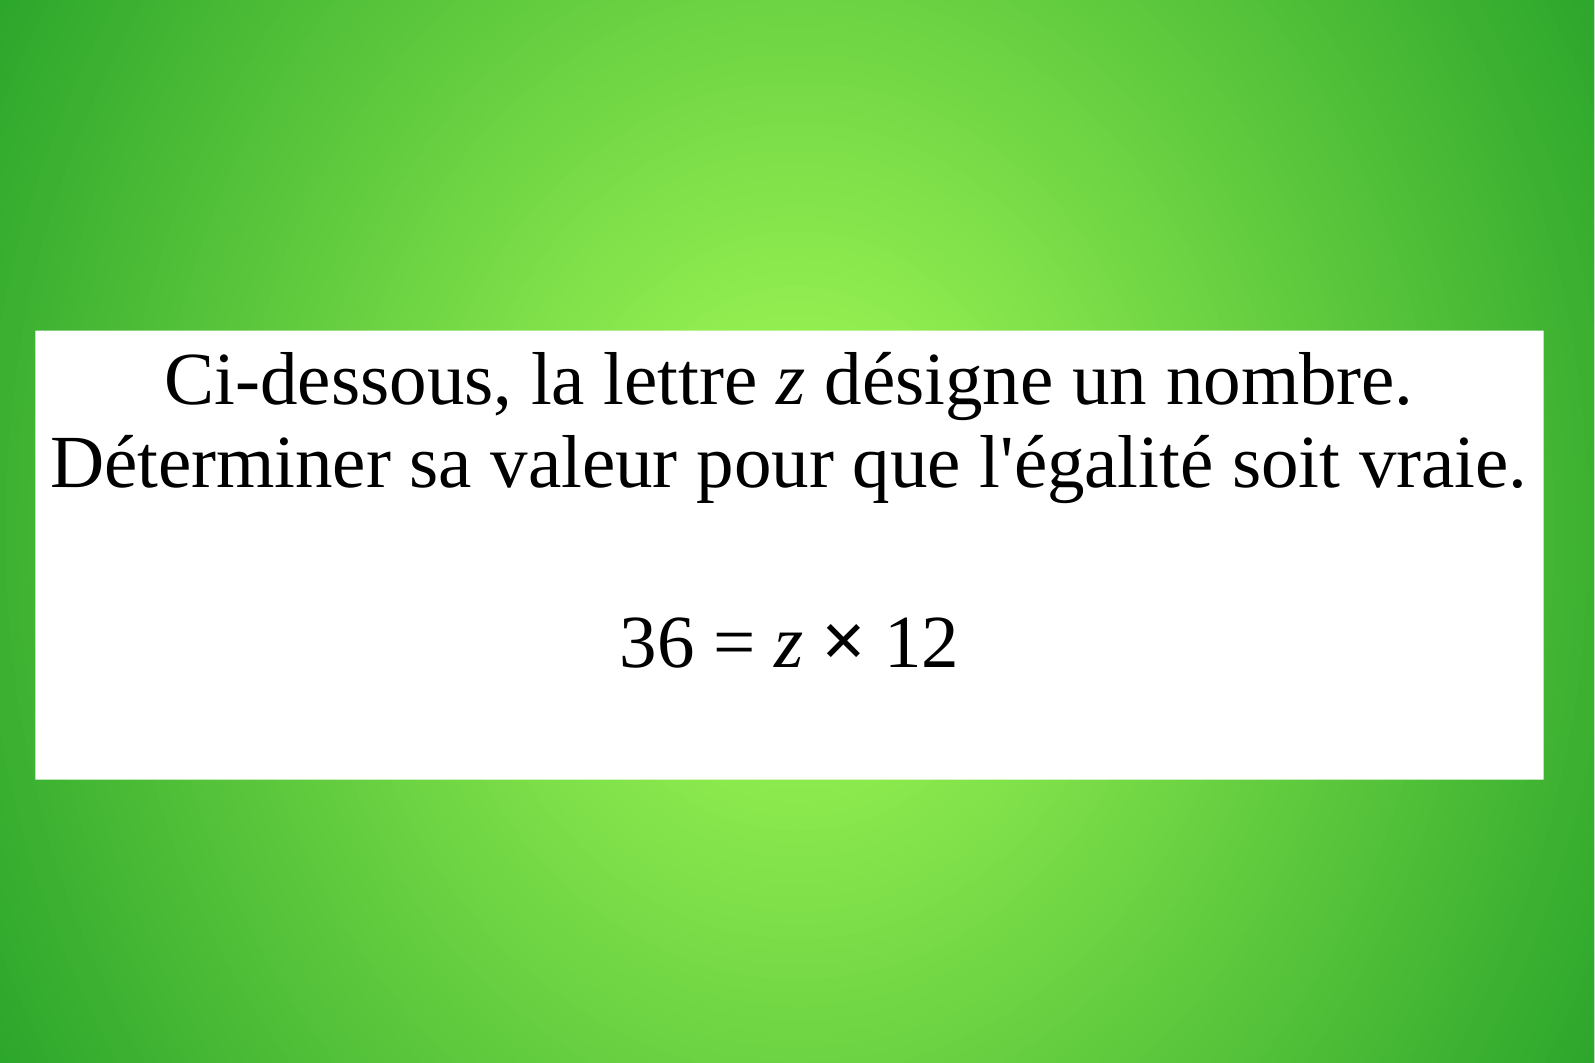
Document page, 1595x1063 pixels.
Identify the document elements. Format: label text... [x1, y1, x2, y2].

picture [0, 0, 1595, 1063]
text_box Ci-dessous, la lettre z désigne un nombre. Déterminer sa valeur pour que l'égalité soit vraie. 36 = z × 12 [35, 330, 1544, 778]
